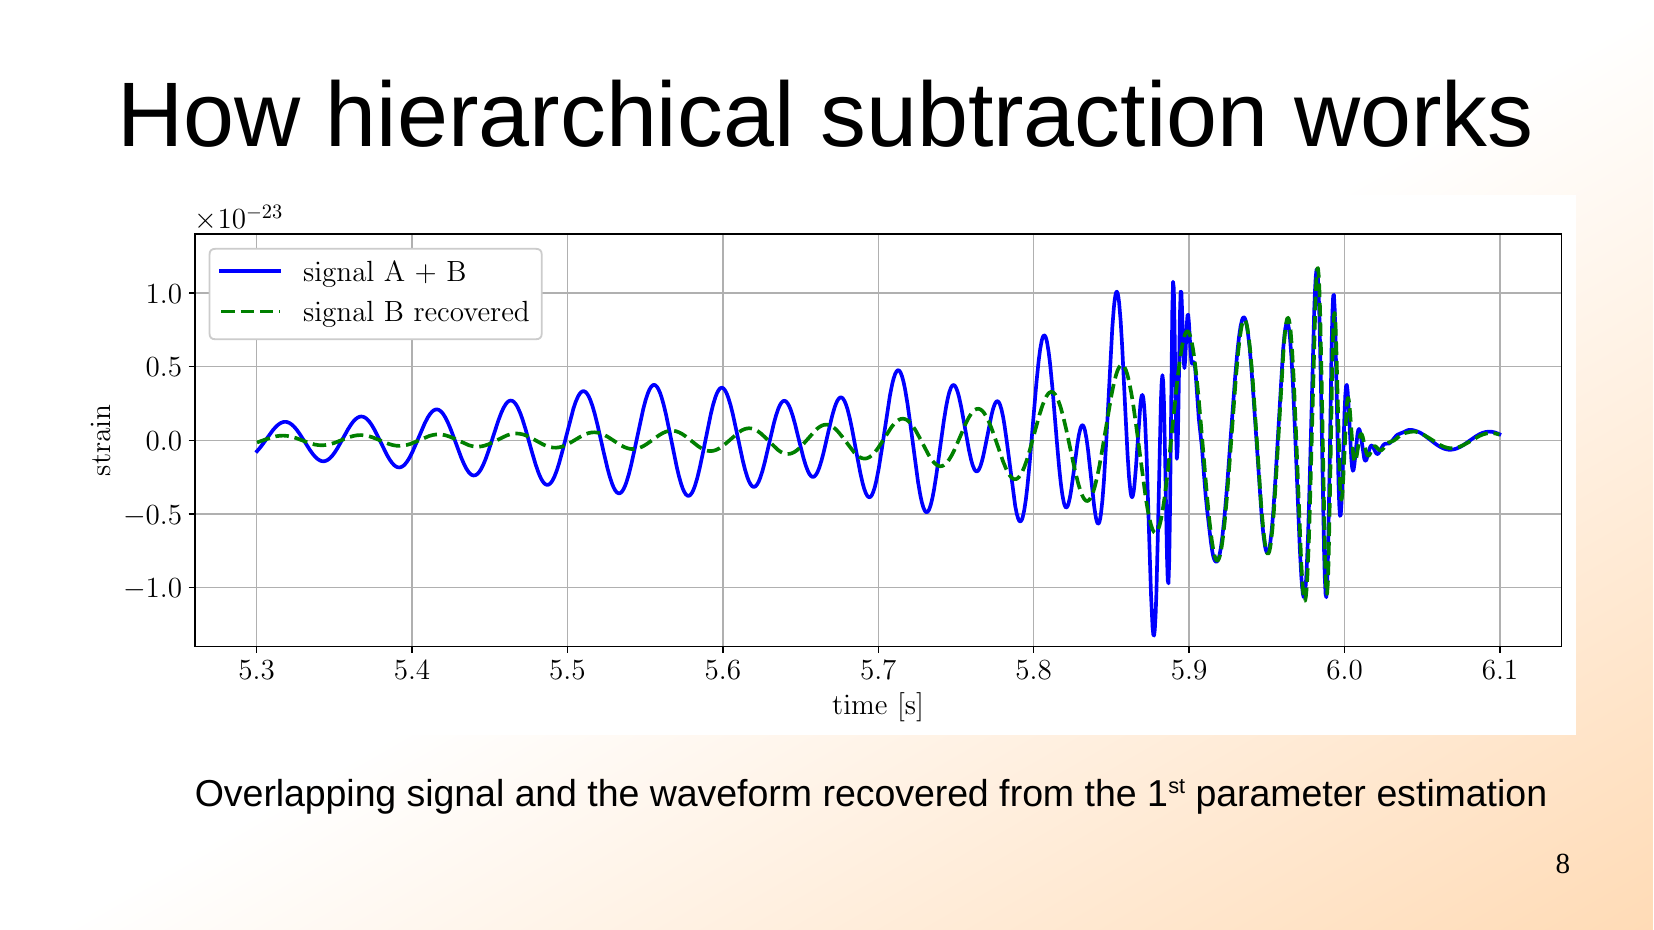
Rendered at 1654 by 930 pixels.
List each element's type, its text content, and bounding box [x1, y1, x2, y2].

text_box Overlapping signal and the waveform recovered from the 1st parameter estimation [180, 765, 1591, 866]
picture [76, 194, 1577, 735]
title How hierarchical subtraction works [82, 37, 1571, 193]
